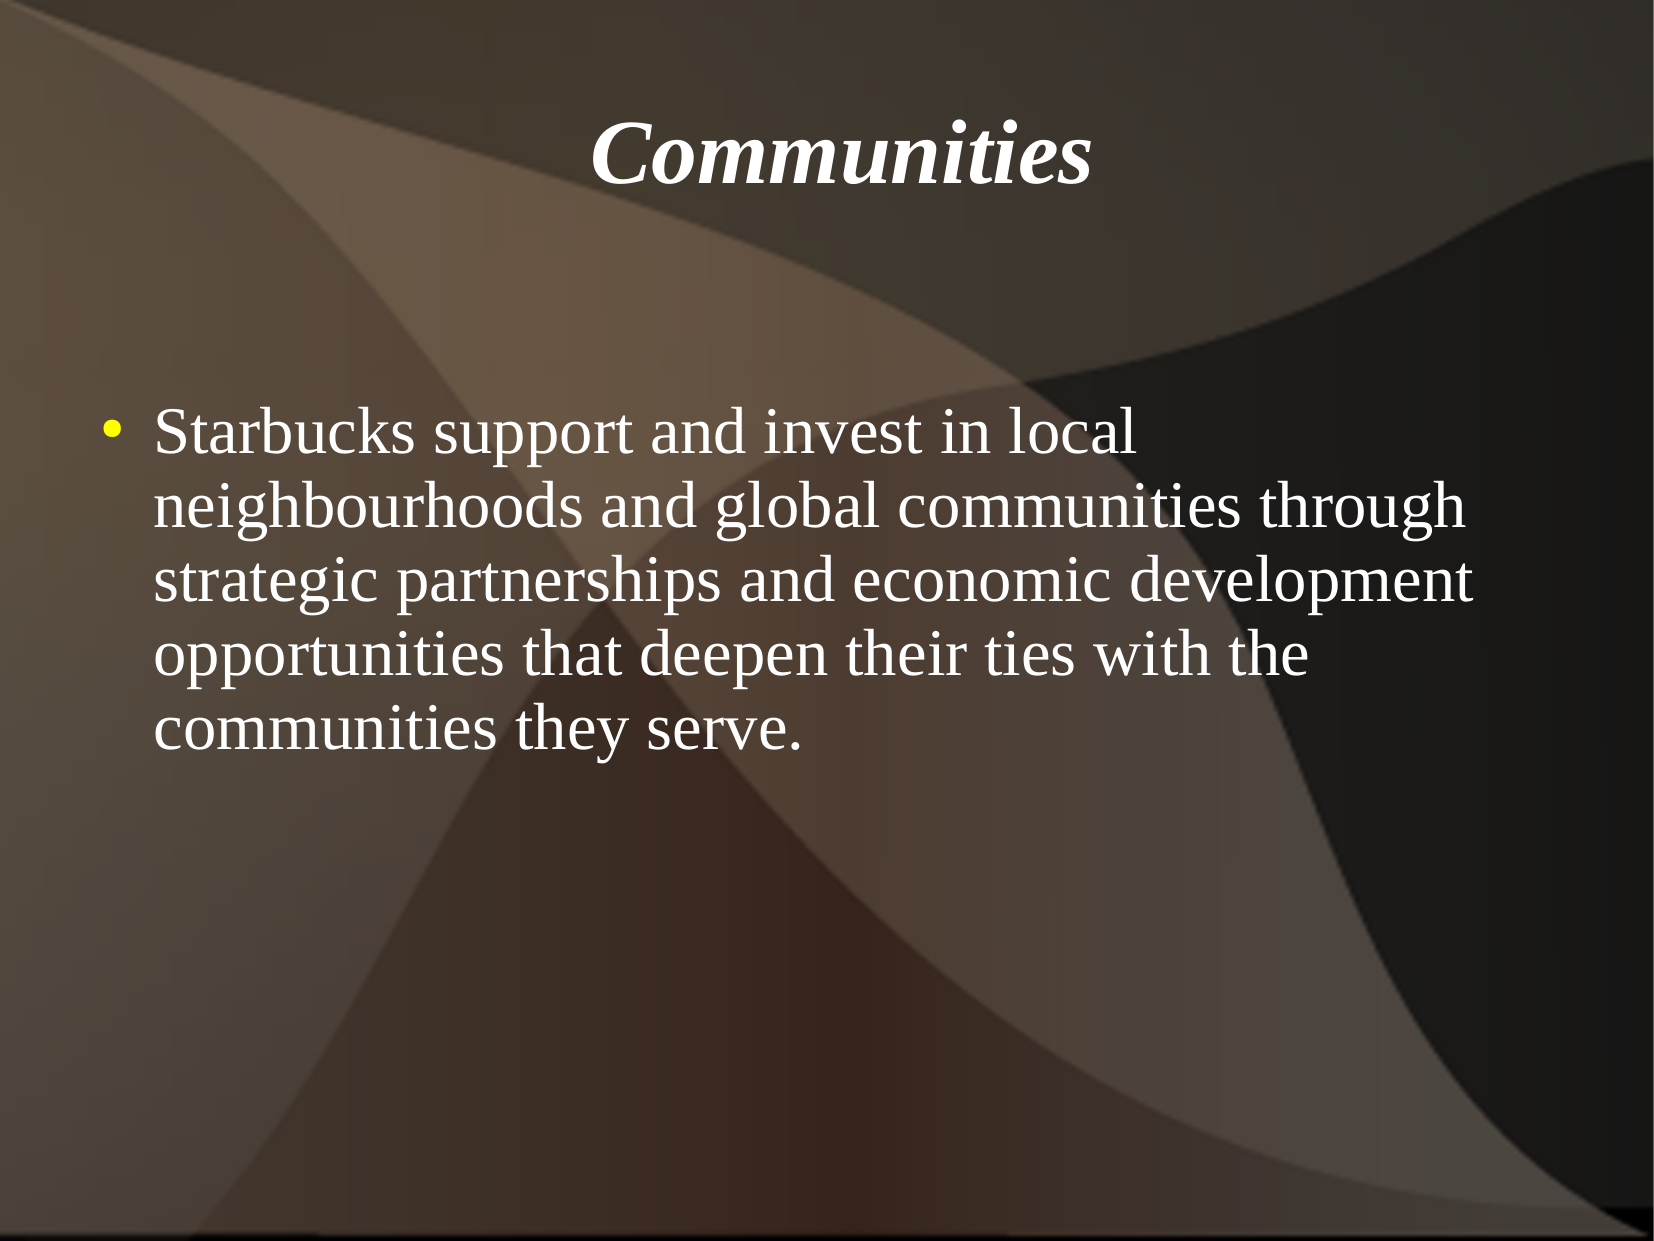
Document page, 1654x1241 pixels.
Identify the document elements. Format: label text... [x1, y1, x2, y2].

list Starbucks support and invest in local neighbourhoods and global communities through strategic partnerships and economic development opportunities that deepen their ties with the communities they serve. [82, 290, 1571, 1109]
picture [0, 0, 1654, 1241]
title Communities [82, 49, 1571, 257]
